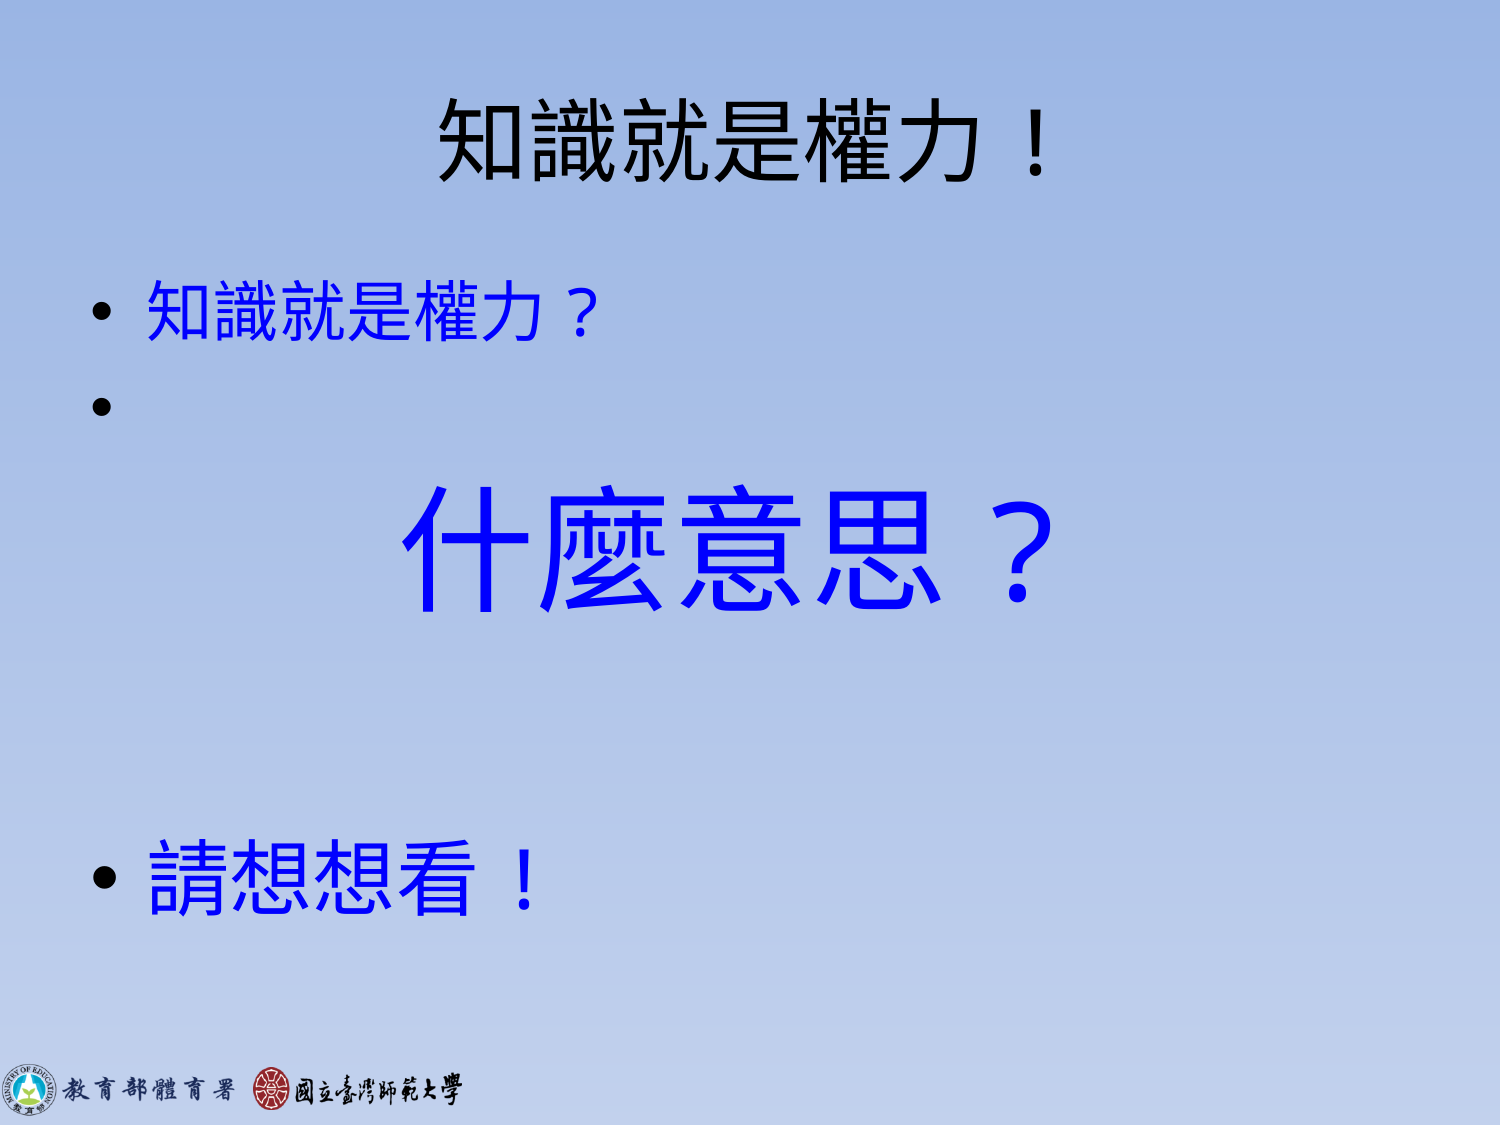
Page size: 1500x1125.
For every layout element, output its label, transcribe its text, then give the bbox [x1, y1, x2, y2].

title 知識就是權力! [75, 45, 1426, 233]
list 知識就是權力? 什麼意思? 請想想看! [75, 262, 1426, 1005]
